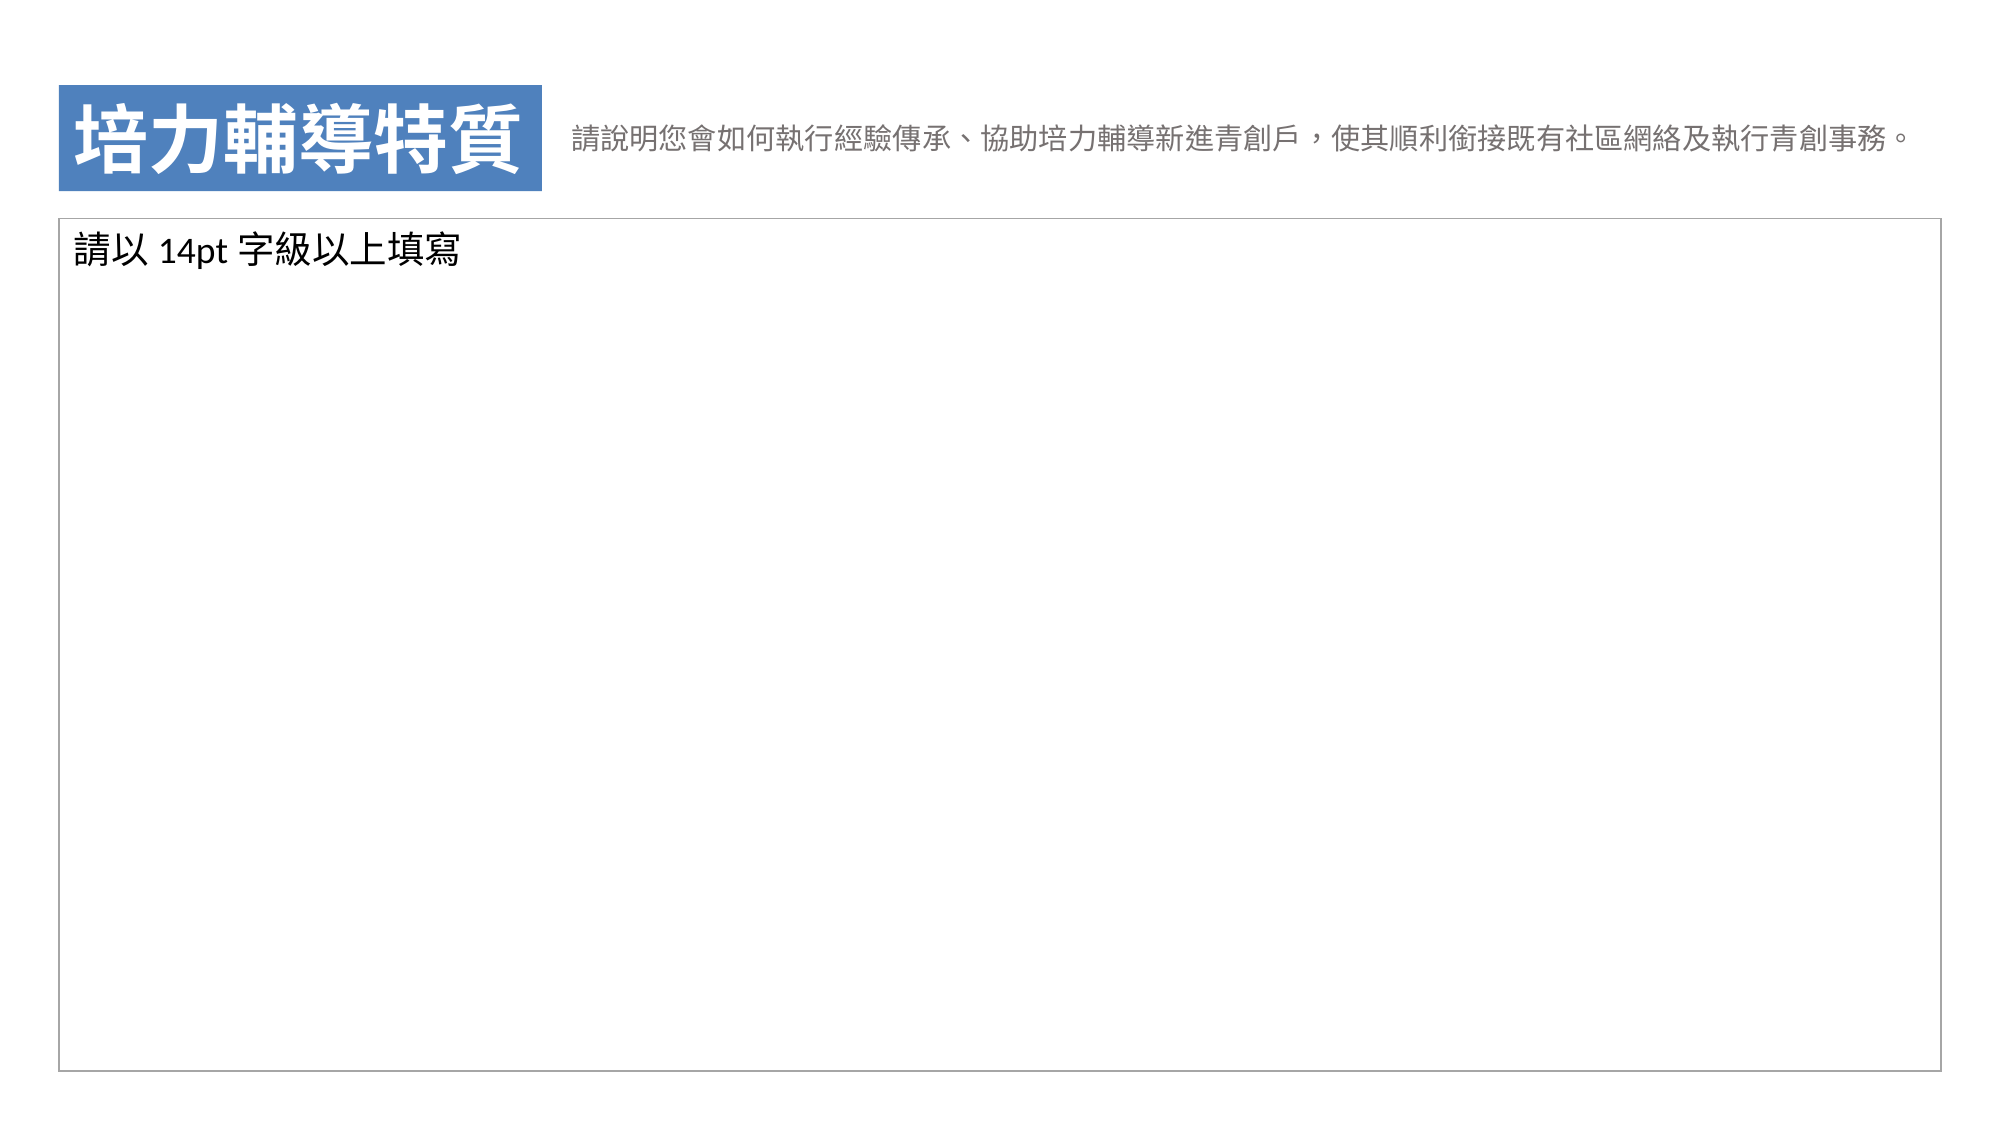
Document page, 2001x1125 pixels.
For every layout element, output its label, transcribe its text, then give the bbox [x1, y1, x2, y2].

text_box 培力輔導特質 [58, 85, 542, 192]
text_box 請說明您會如何執行經驗傳承、協助培力輔導新進青創戶，使其順利銜接既有社區網絡及執行青創事務。 [556, 112, 1941, 164]
text_box 請以14pt字級以上填寫 [58, 218, 1941, 1072]
